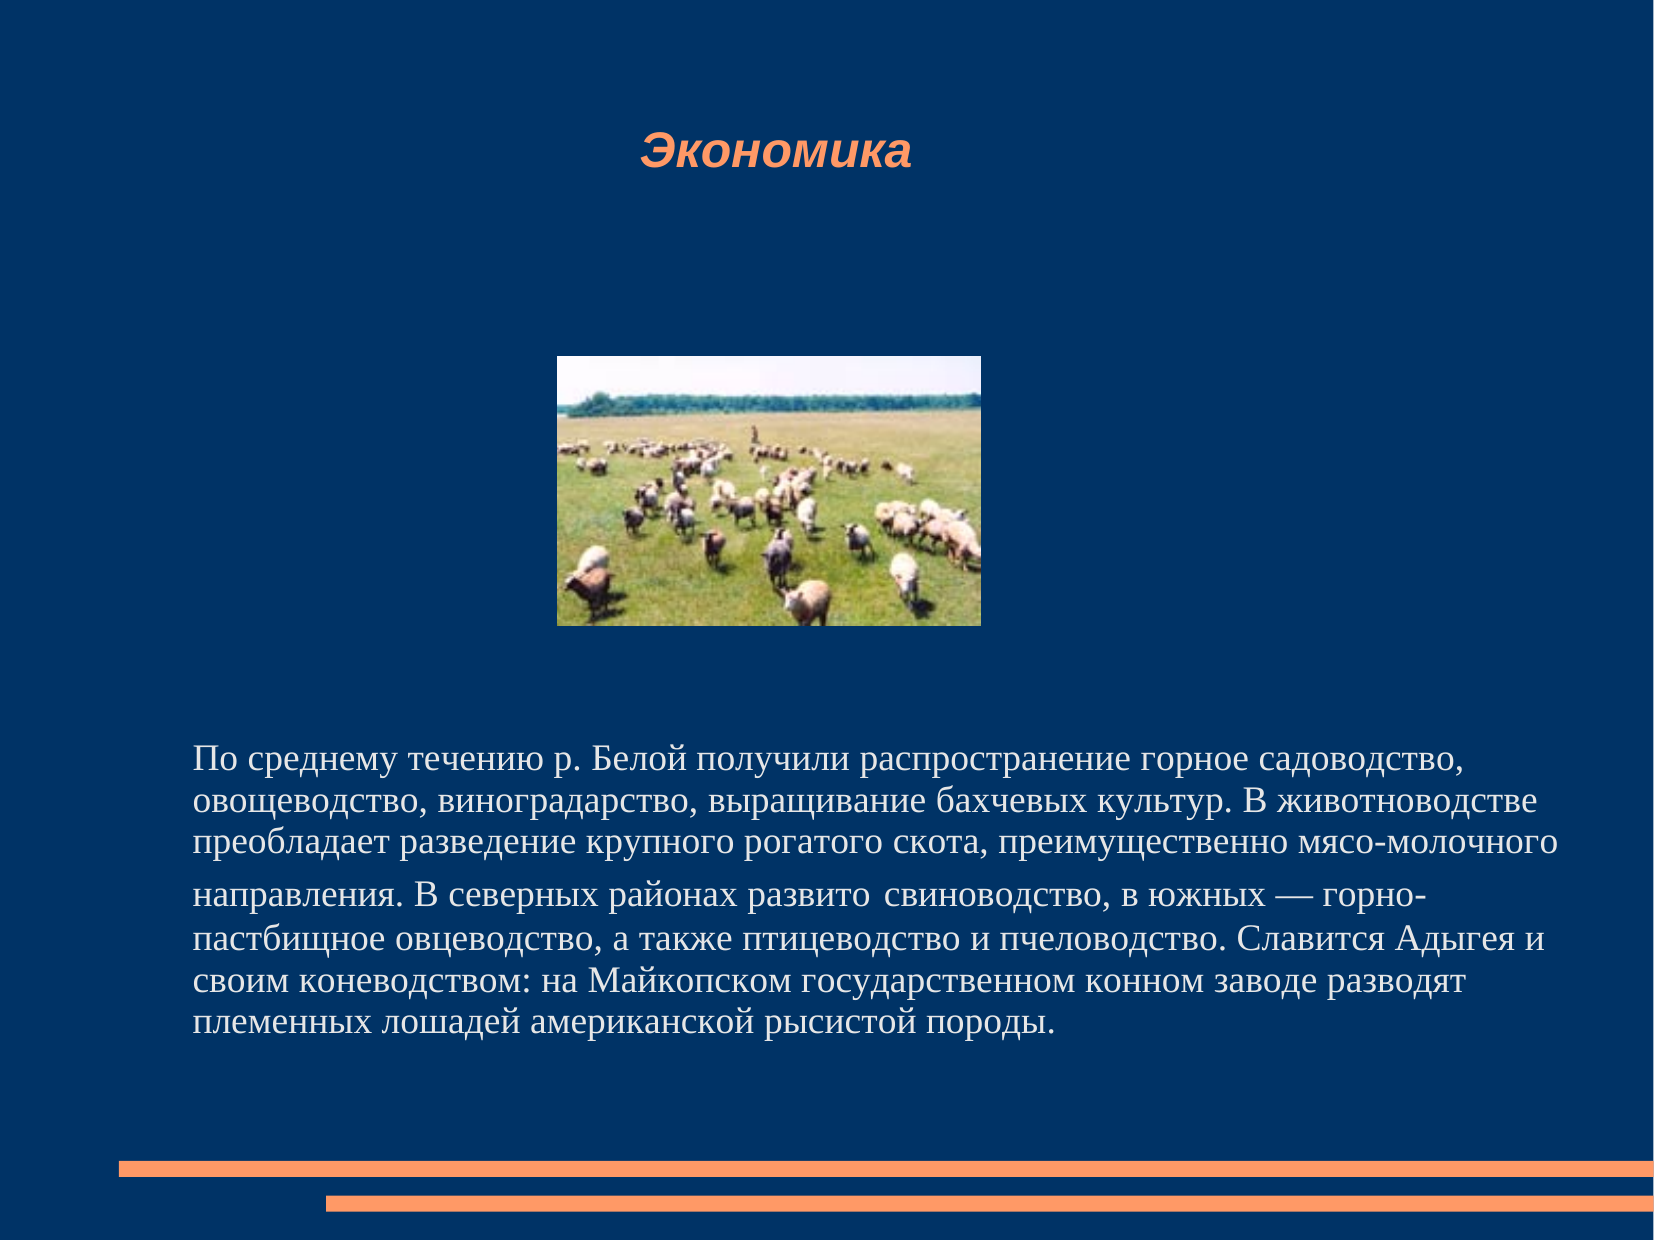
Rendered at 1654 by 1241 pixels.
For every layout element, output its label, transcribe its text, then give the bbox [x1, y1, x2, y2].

title Экономика [121, 46, 1534, 254]
list По среднему течению р. Белой получили распространение горное садоводство, овощеводство, виноградарство, выращивание бахчевых культур. В животноводстве преобладает разведение крупного рогатого скота, преимущественно мясо-молочного направления. В северных районах развито свиноводство, в южных — горно-пастбищное овцеводство, а также птицеводство и пчеловодство. Славится Адыгея и своим коневодством: на Майкопском государственном конном заводе разводят племенных лошадей американской рысистой породы. [121, 322, 1561, 1132]
picture [557, 356, 981, 626]
